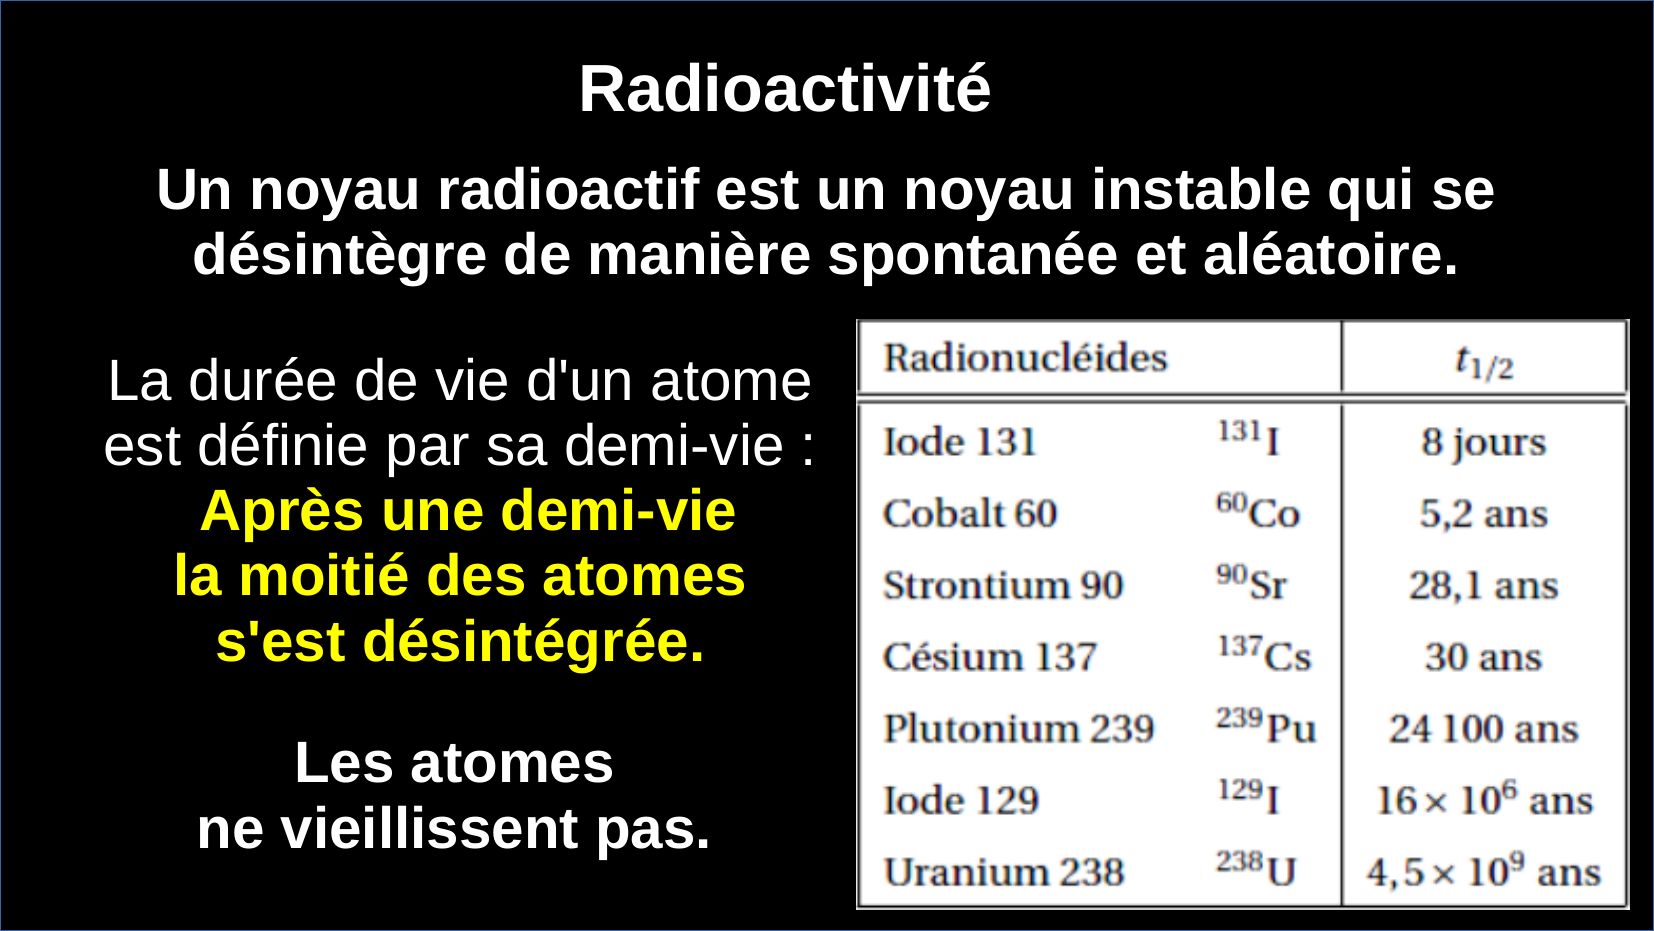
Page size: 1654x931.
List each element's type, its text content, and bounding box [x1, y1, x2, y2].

title La durée de vie d'un atome est définie par sa demi-vie : Après une demi-vie la moitié des atomes s'est désintégrée. [64, 348, 856, 674]
picture [856, 319, 1630, 910]
title Les atomes ne vieillissent pas. [100, 720, 810, 871]
title Un noyau radioactif est un noyau instable qui se désintègre de manière spontanée et aléatoire. [118, 124, 1536, 320]
text_box [0, 0, 1654, 931]
title Radioactivité [543, 23, 1028, 124]
